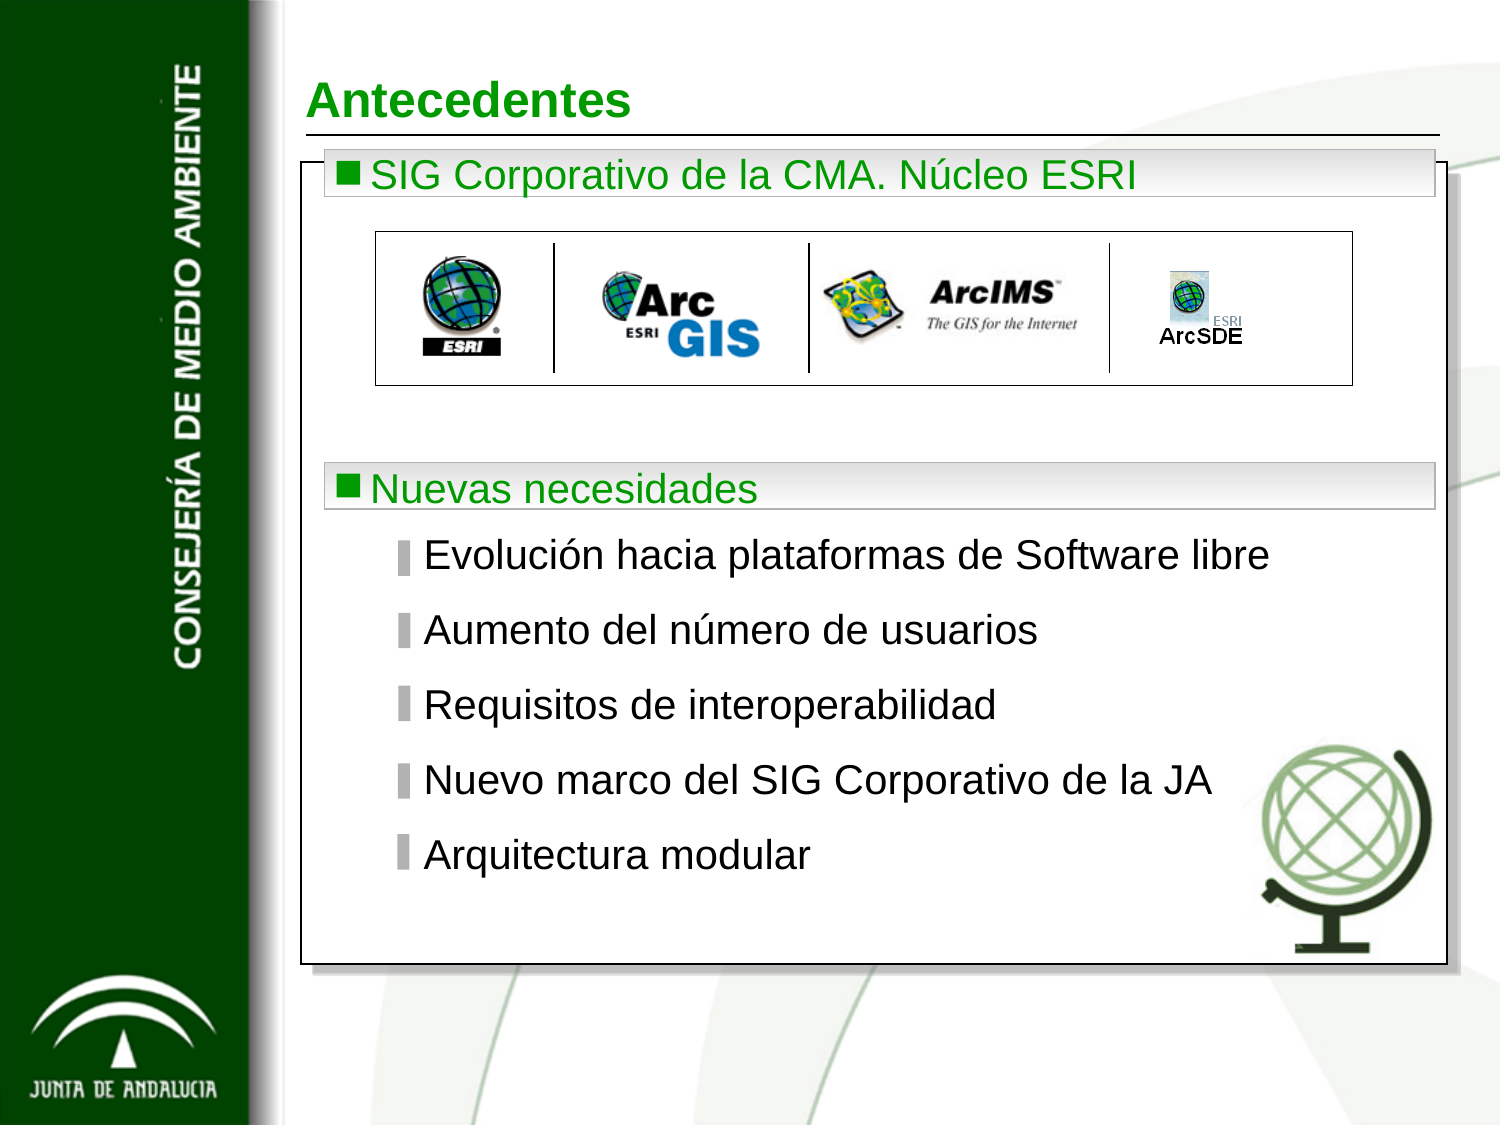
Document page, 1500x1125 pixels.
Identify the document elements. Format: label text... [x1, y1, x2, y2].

picture [0, 0, 1500, 1125]
text_box SIG Corporativo de la CMA. Núcleo ESRI [355, 140, 1329, 211]
text_box [301, 149, 1447, 965]
text_box Antecedentes [290, 54, 1472, 140]
text_box Nuevas necesidades [355, 454, 1329, 525]
text_box Evolución hacia plataformas de Software libre Aumento del número de usuarios Requisitos de interoperabilidad Nuevo marco del SIG Corporativo de la JA Arquitectura modular [403, 520, 1376, 954]
